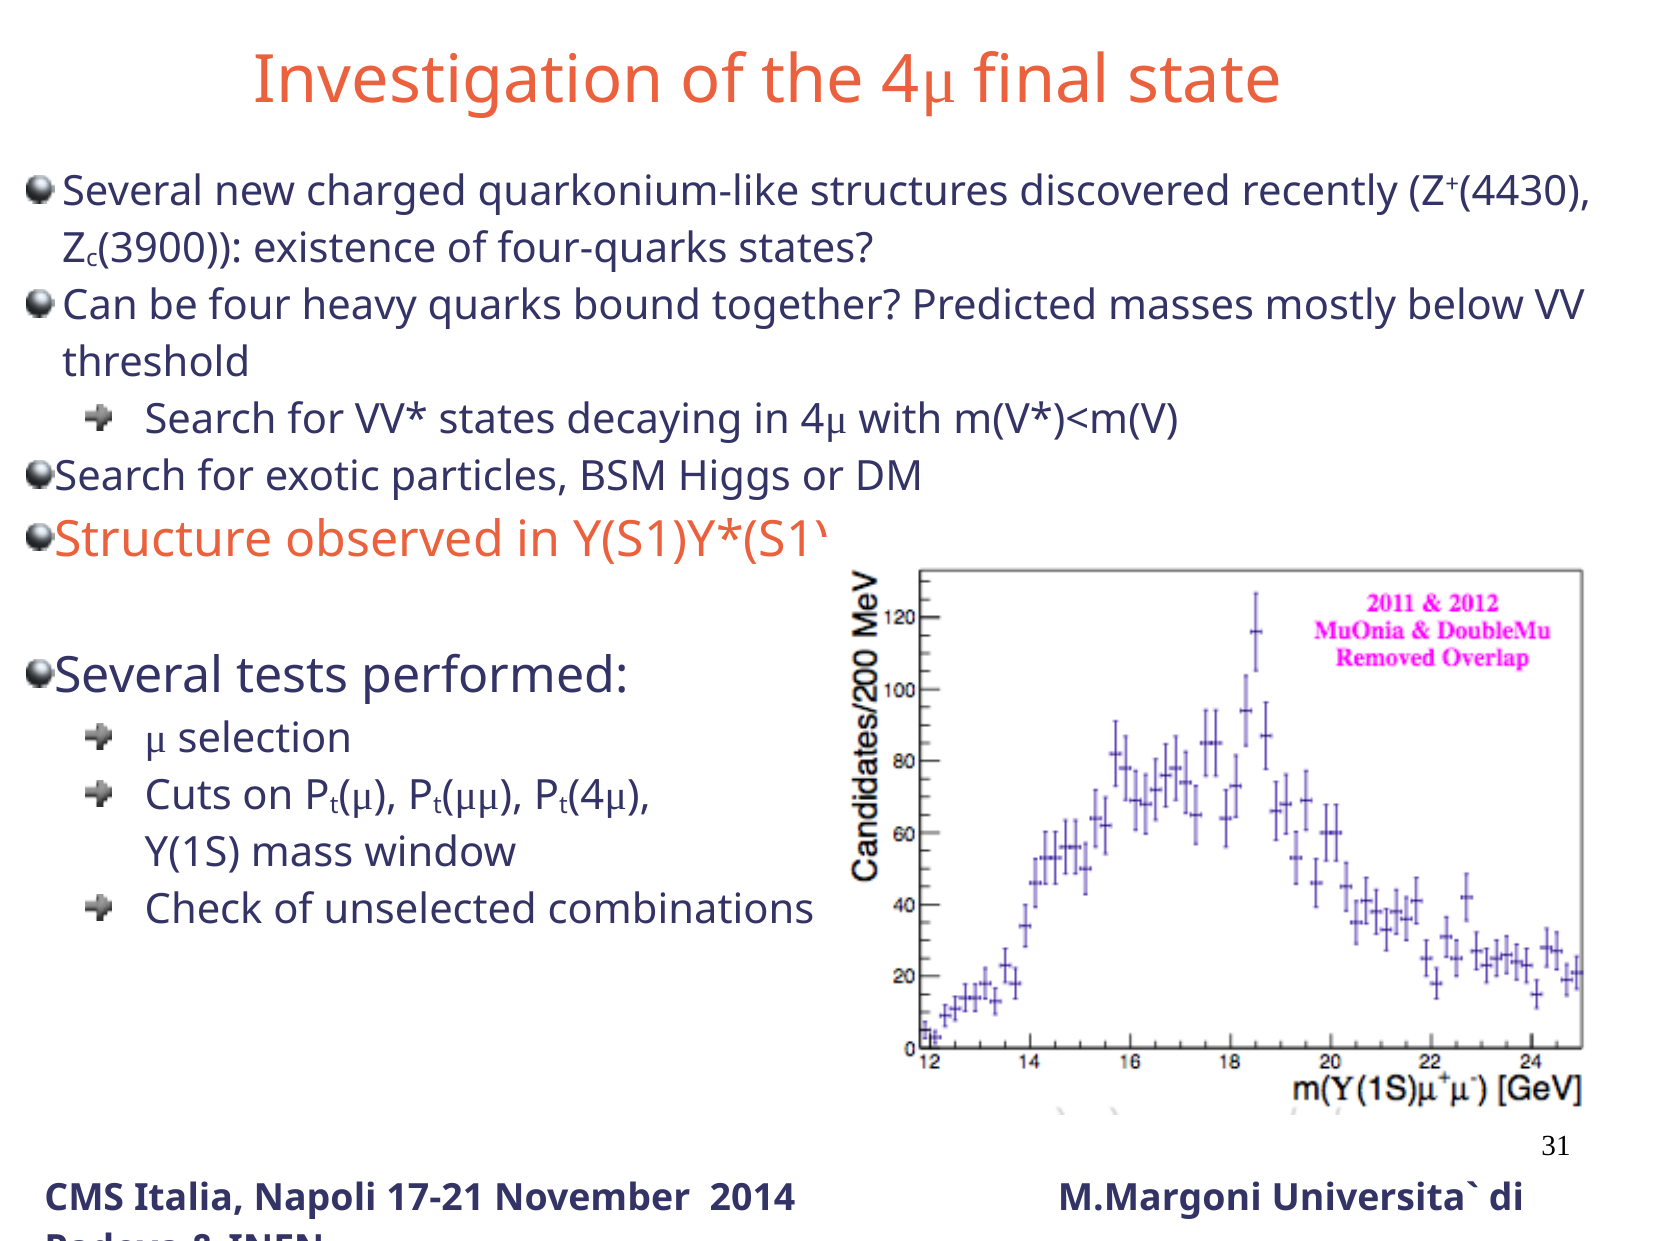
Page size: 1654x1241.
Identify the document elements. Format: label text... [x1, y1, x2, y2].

picture [815, 537, 1630, 1115]
text_box CMS Italia, Napoli 17-21 November 2014 M.Margoni Universita` di Padova & INFN [29, 1163, 1625, 1237]
text_box Investigation of the 4μ final state [17, 23, 1654, 139]
text_box Several new charged quarkonium-like structures discovered recently (Z+(4430), Zc(3900)): existence of four-quarks states? Can be four heavy quarks bound together? Predicted masses mostly below VV threshold Search for VV* states decaying in 4μ with m(V*)<m(V) Search for exotic particles, BSM Higgs or DM Structure observed in Y(S1)Y*(S1) Several tests performed: μ selection Cuts on Pt(μ), Pt(μμ), Pt(4μ), Y(1S) mass window Check of unselected combinations [11, 153, 1642, 1107]
